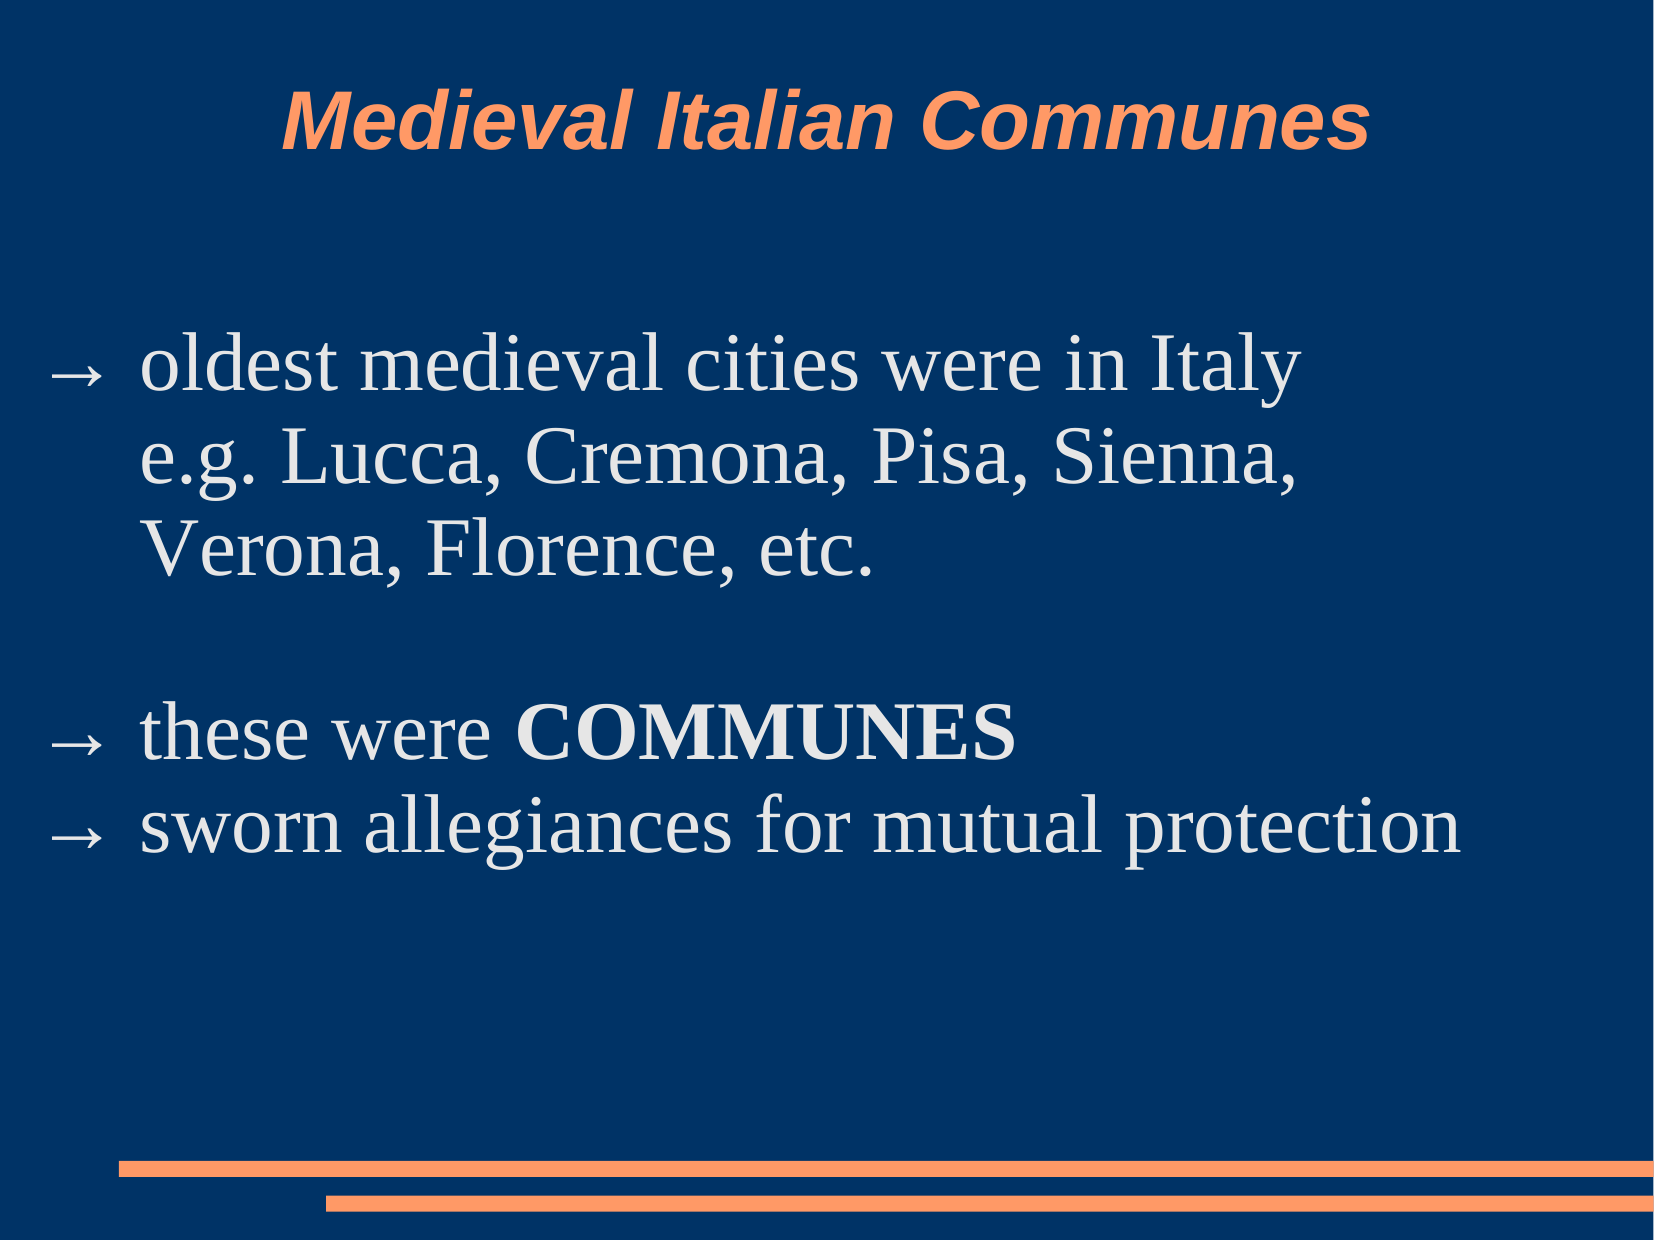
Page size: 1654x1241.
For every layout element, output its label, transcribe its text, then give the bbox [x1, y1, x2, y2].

list → oldest medieval cities were in Italy e.g. Lucca, Cremona, Pisa, Sienna, Verona, Florence, etc. → these were COMMUNES → sworn allegiances for mutual protection [35, 224, 1561, 1132]
title Medieval Italian Communes [121, 17, 1534, 224]
